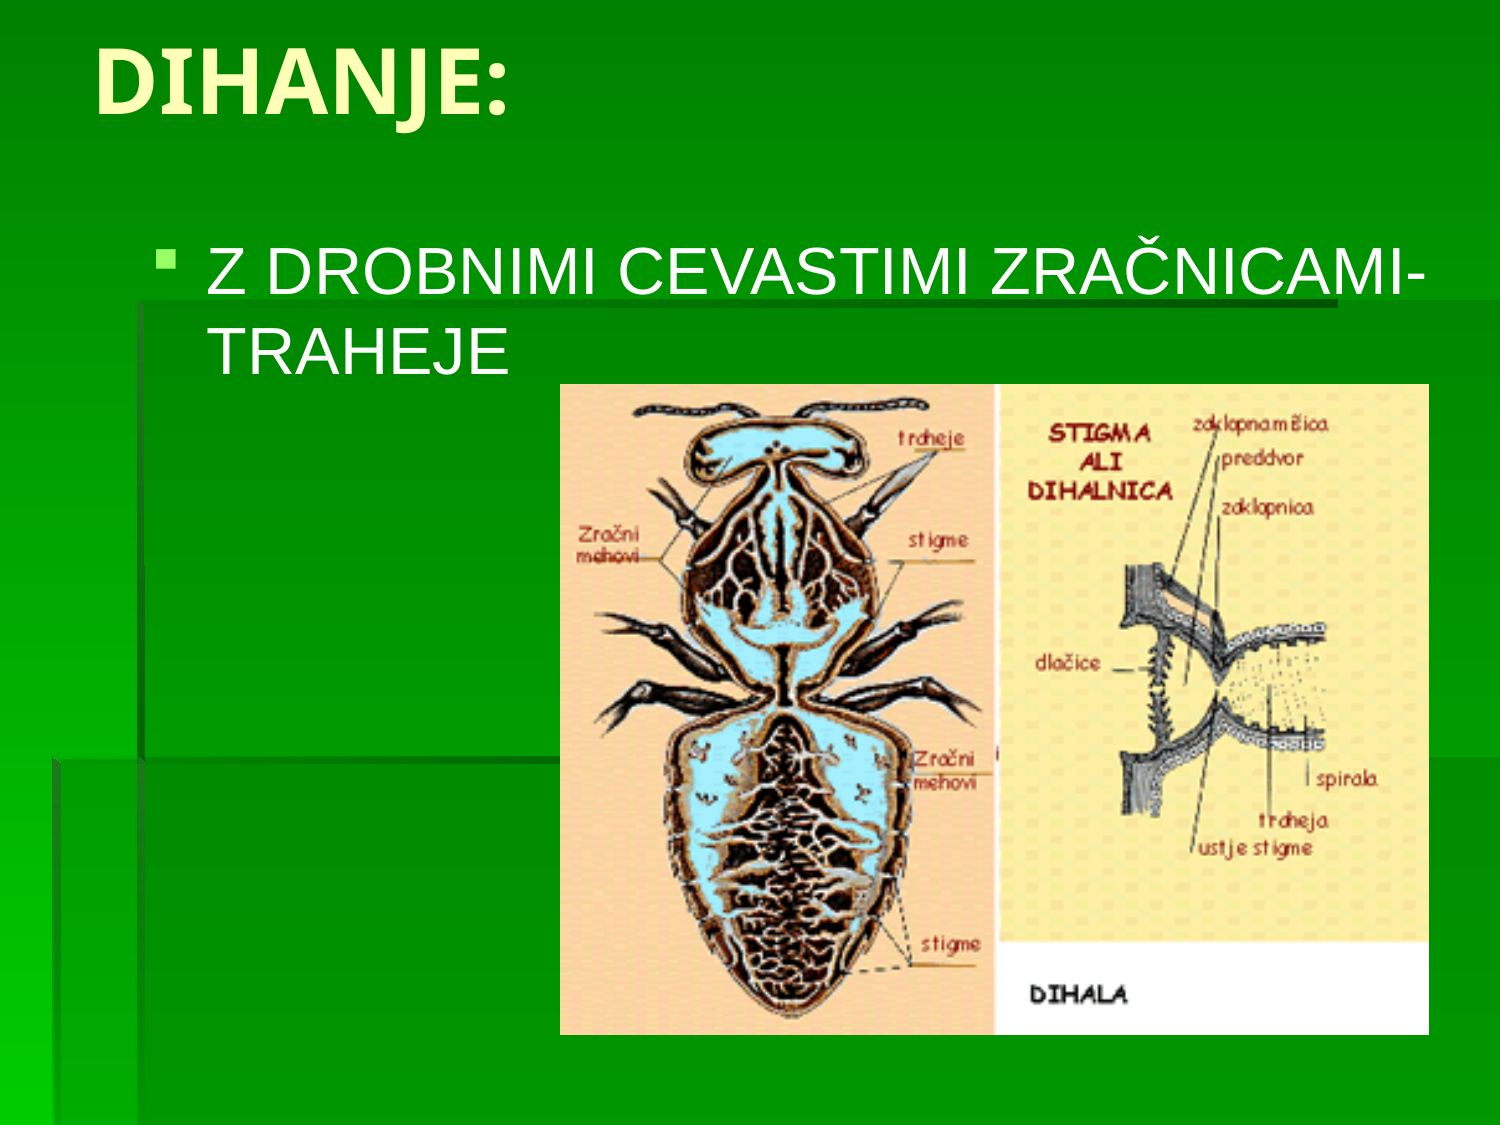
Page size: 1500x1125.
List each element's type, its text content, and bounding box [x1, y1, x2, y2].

picture [560, 384, 1429, 1035]
title DIHANJE: [76, 0, 1453, 196]
list Z DROBNIMI CEVASTIMI ZRAČNICAMI-TRAHEJE [135, 220, 1450, 908]
